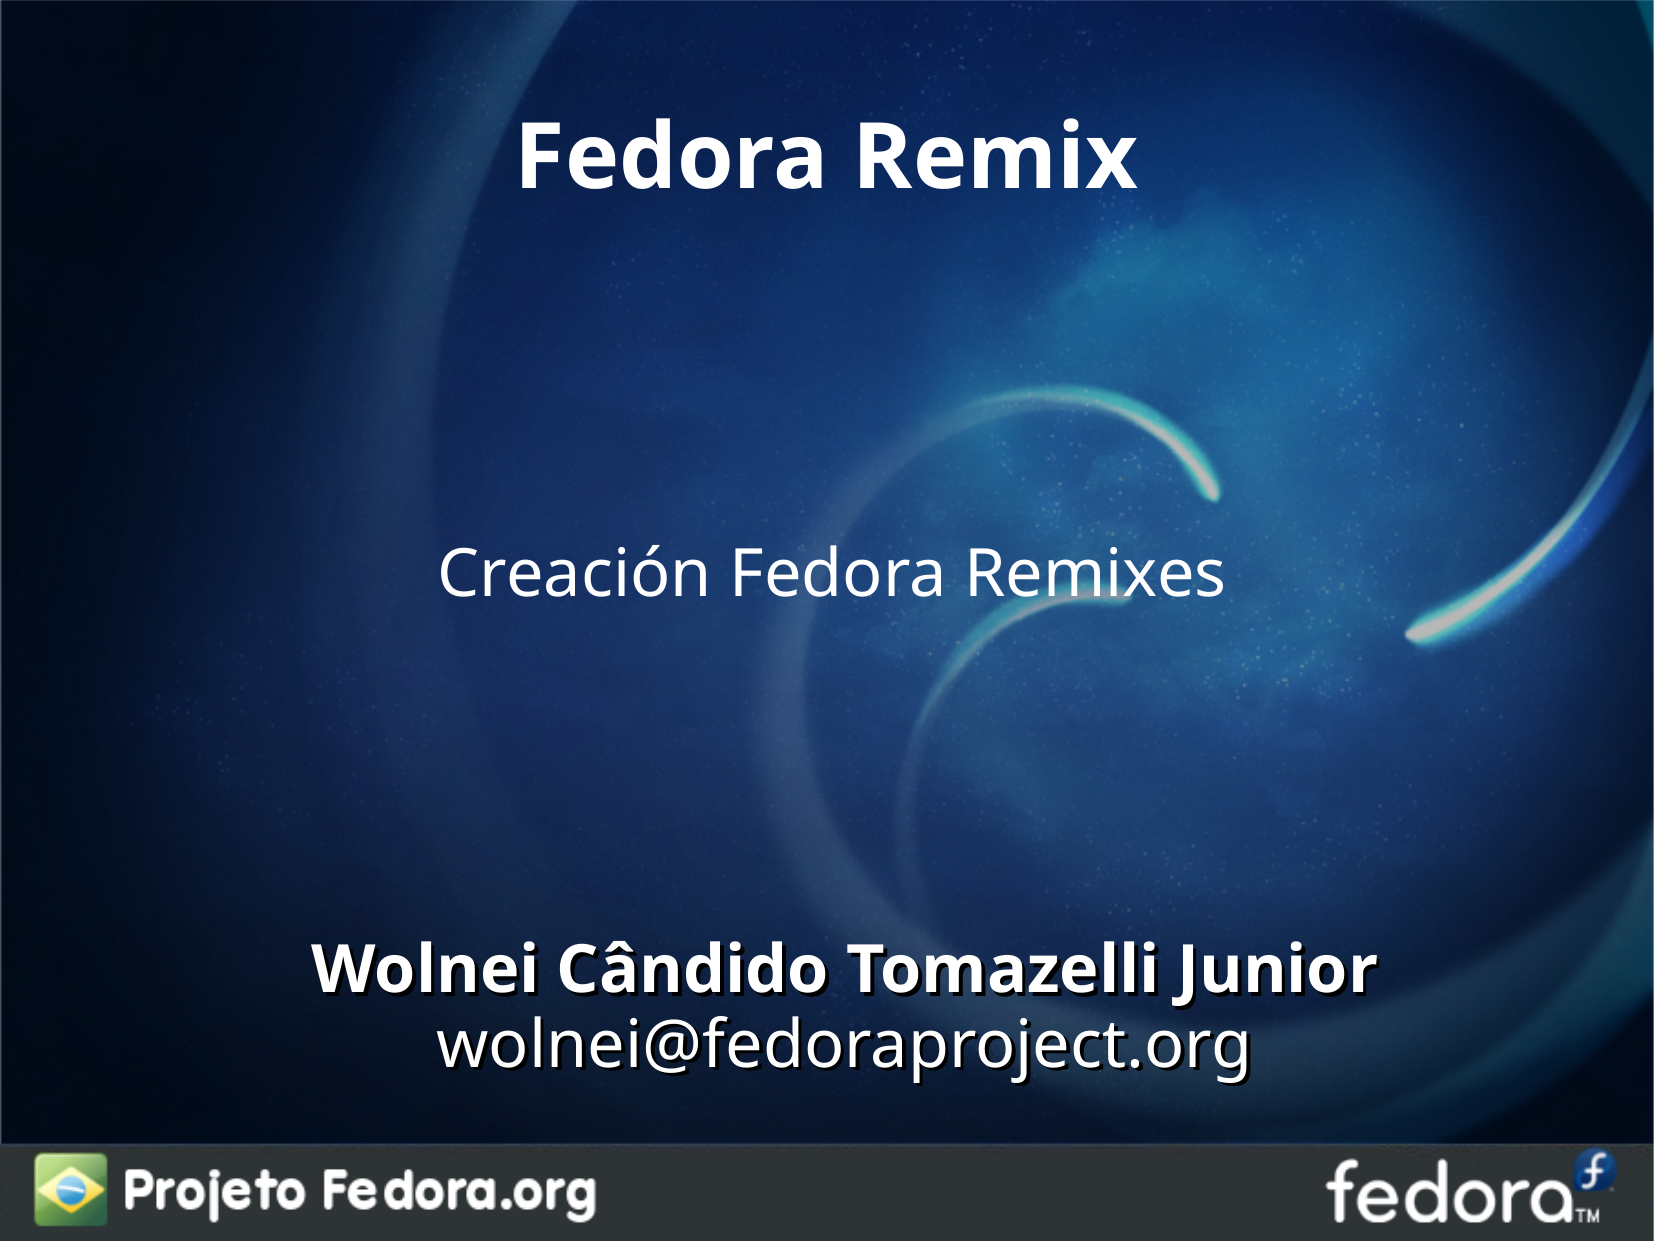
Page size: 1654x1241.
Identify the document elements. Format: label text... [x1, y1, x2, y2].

text_box Wolnei Cândido Tomazelli Junior wolnei@fedoraproject.org [296, 921, 1364, 1091]
subtitle Creación Fedora Remixes [88, 161, 1577, 979]
title Fedora Remix [82, 49, 1571, 257]
picture [0, 0, 1654, 1241]
